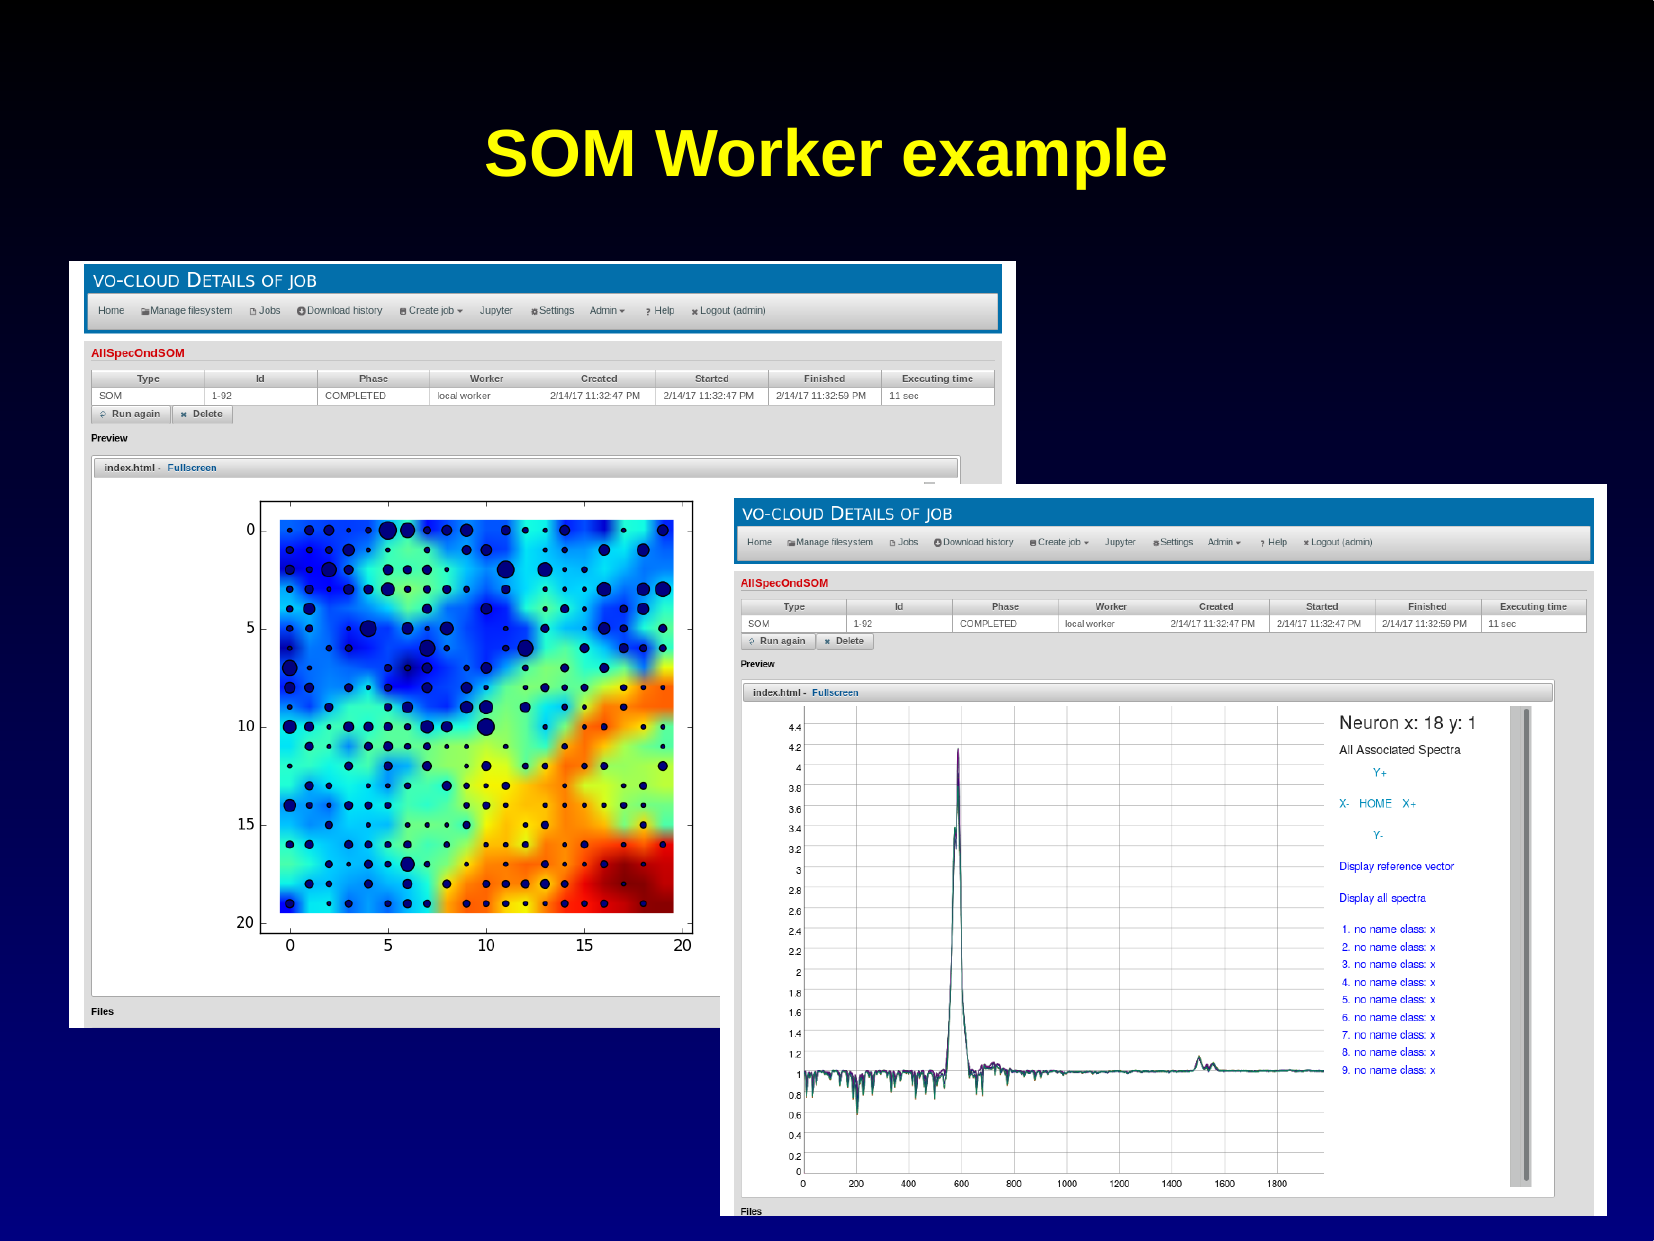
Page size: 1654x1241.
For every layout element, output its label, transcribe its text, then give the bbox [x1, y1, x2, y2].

picture [69, 261, 1607, 1216]
title SOM Worker example [82, 49, 1571, 257]
